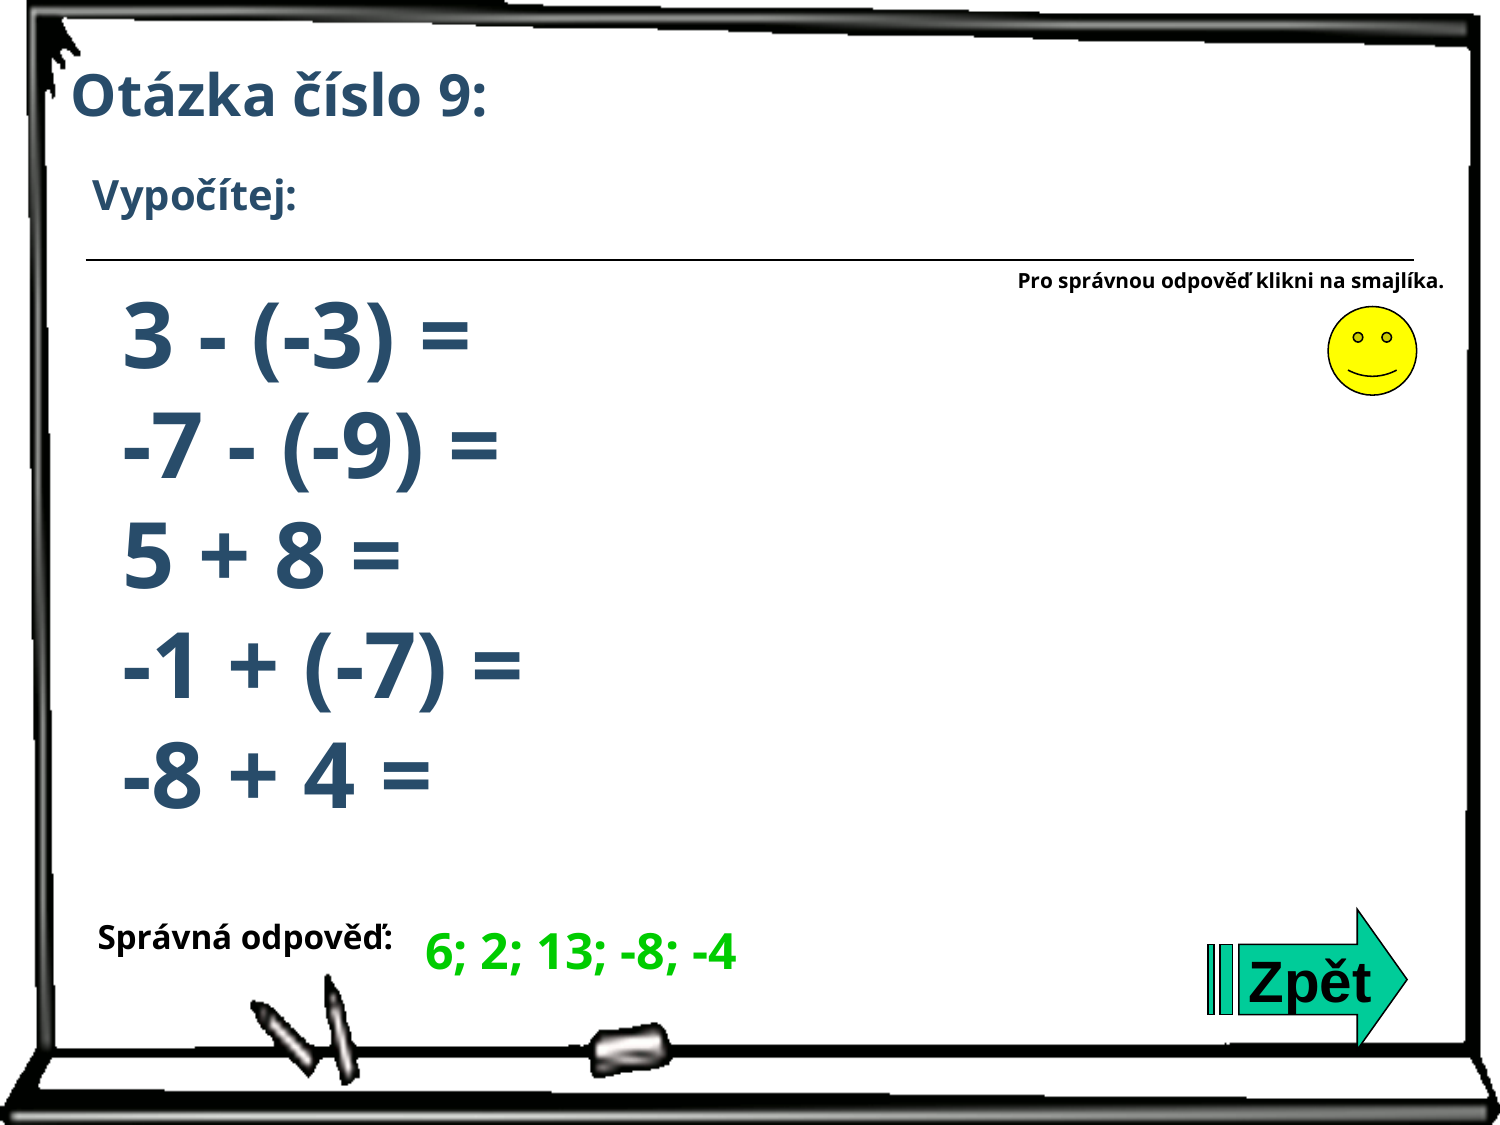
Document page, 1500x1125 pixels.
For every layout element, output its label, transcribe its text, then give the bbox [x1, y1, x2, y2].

text_box Zpět [1220, 944, 1233, 1015]
text_box Vypočítej: [78, 146, 1437, 241]
picture [0, 0, 1500, 1125]
text_box Zpět [1238, 909, 1408, 1050]
text_box [1328, 306, 1417, 396]
text_box Správná odpověď: [82, 888, 492, 984]
text_box Pro správnou odpověď klikni na smajlíka. [1002, 232, 1464, 328]
text_box 3 - (-3) = -7 - (-9) = 5 + 8 = -1 + (-7) = -8 + 4 = [107, 504, 861, 600]
text_box 6; 2; 13; -8; -4 [410, 902, 847, 997]
text_box Otázka číslo 9: [55, 54, 1391, 149]
text_box Zpět [1208, 944, 1214, 1015]
